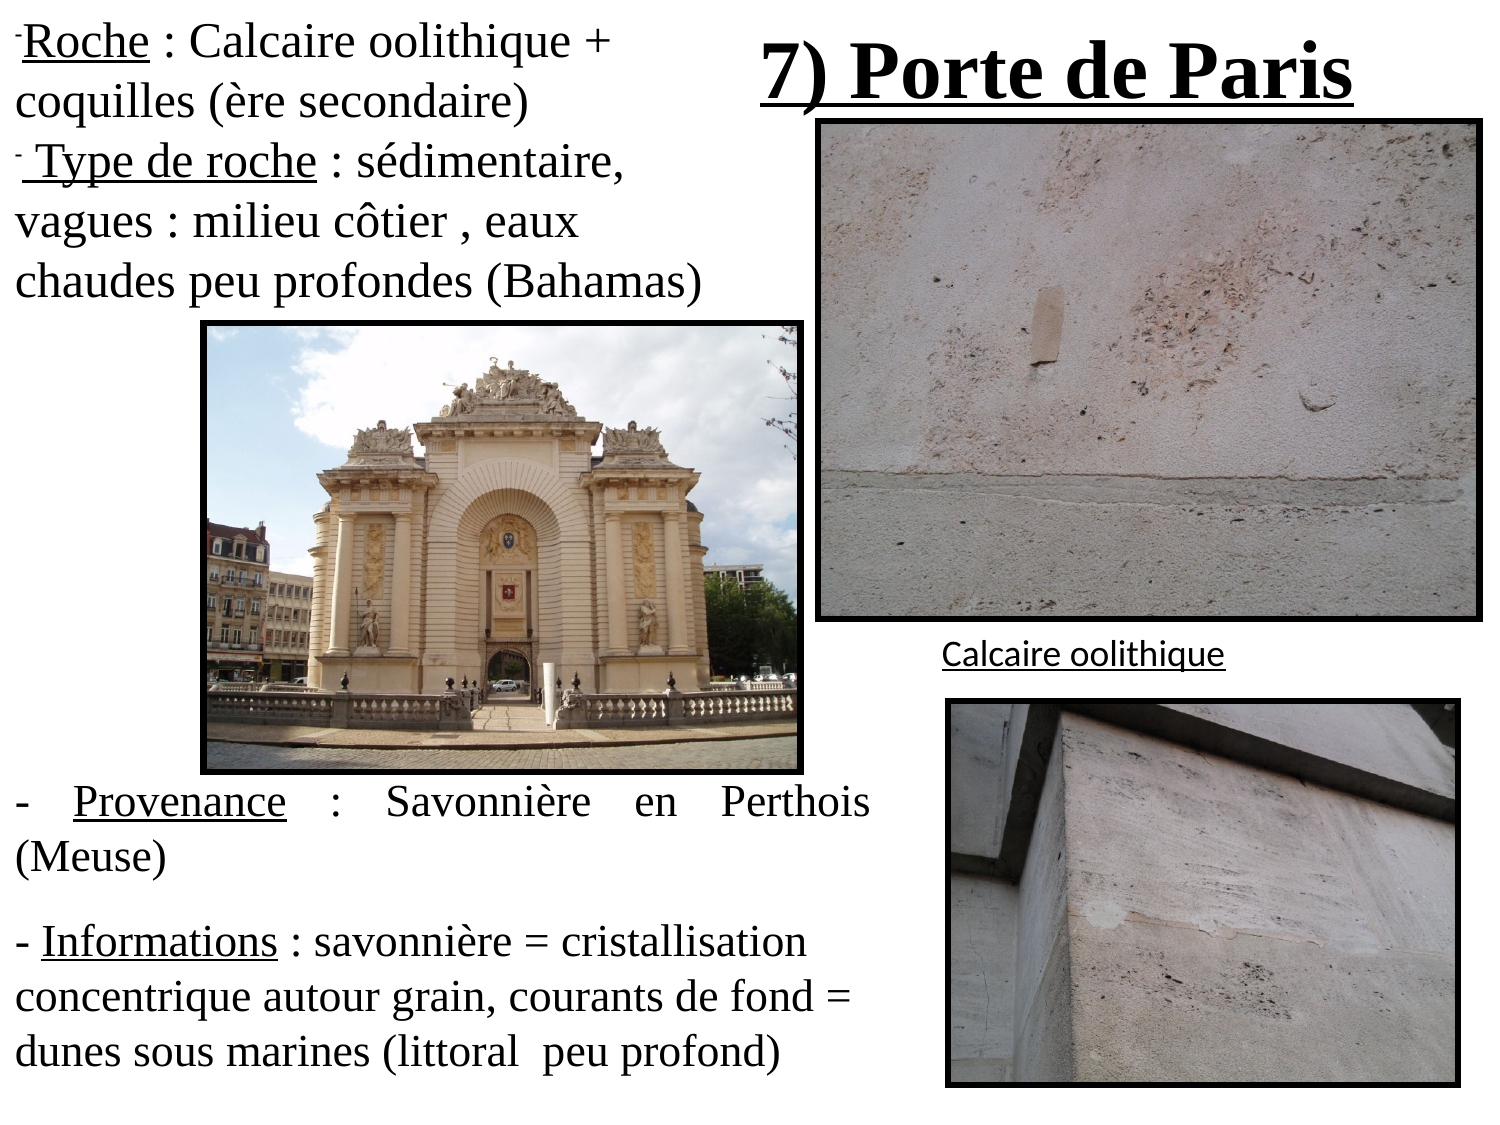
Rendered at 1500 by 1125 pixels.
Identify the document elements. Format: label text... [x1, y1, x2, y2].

picture [820, 124, 1477, 616]
picture [206, 326, 798, 770]
title 7) Porte de Paris [739, 7, 1406, 195]
text_box Roche : Calcaire oolithique + coquilles (ère secondaire) Type de roche : sédimentaire, vagues : milieu côtier , eaux chaudes peu profondes (Bahamas) [0, 0, 739, 375]
text_box Calcaire oolithique [927, 621, 1341, 727]
picture [950, 704, 1455, 1083]
list - Provenance : Savonnière en Perthois (Meuse) - Informations : savonnière = cristallisation concentrique autour grain, courants de fond = dunes sous marines (littoral peu profond) [0, 763, 886, 1125]
